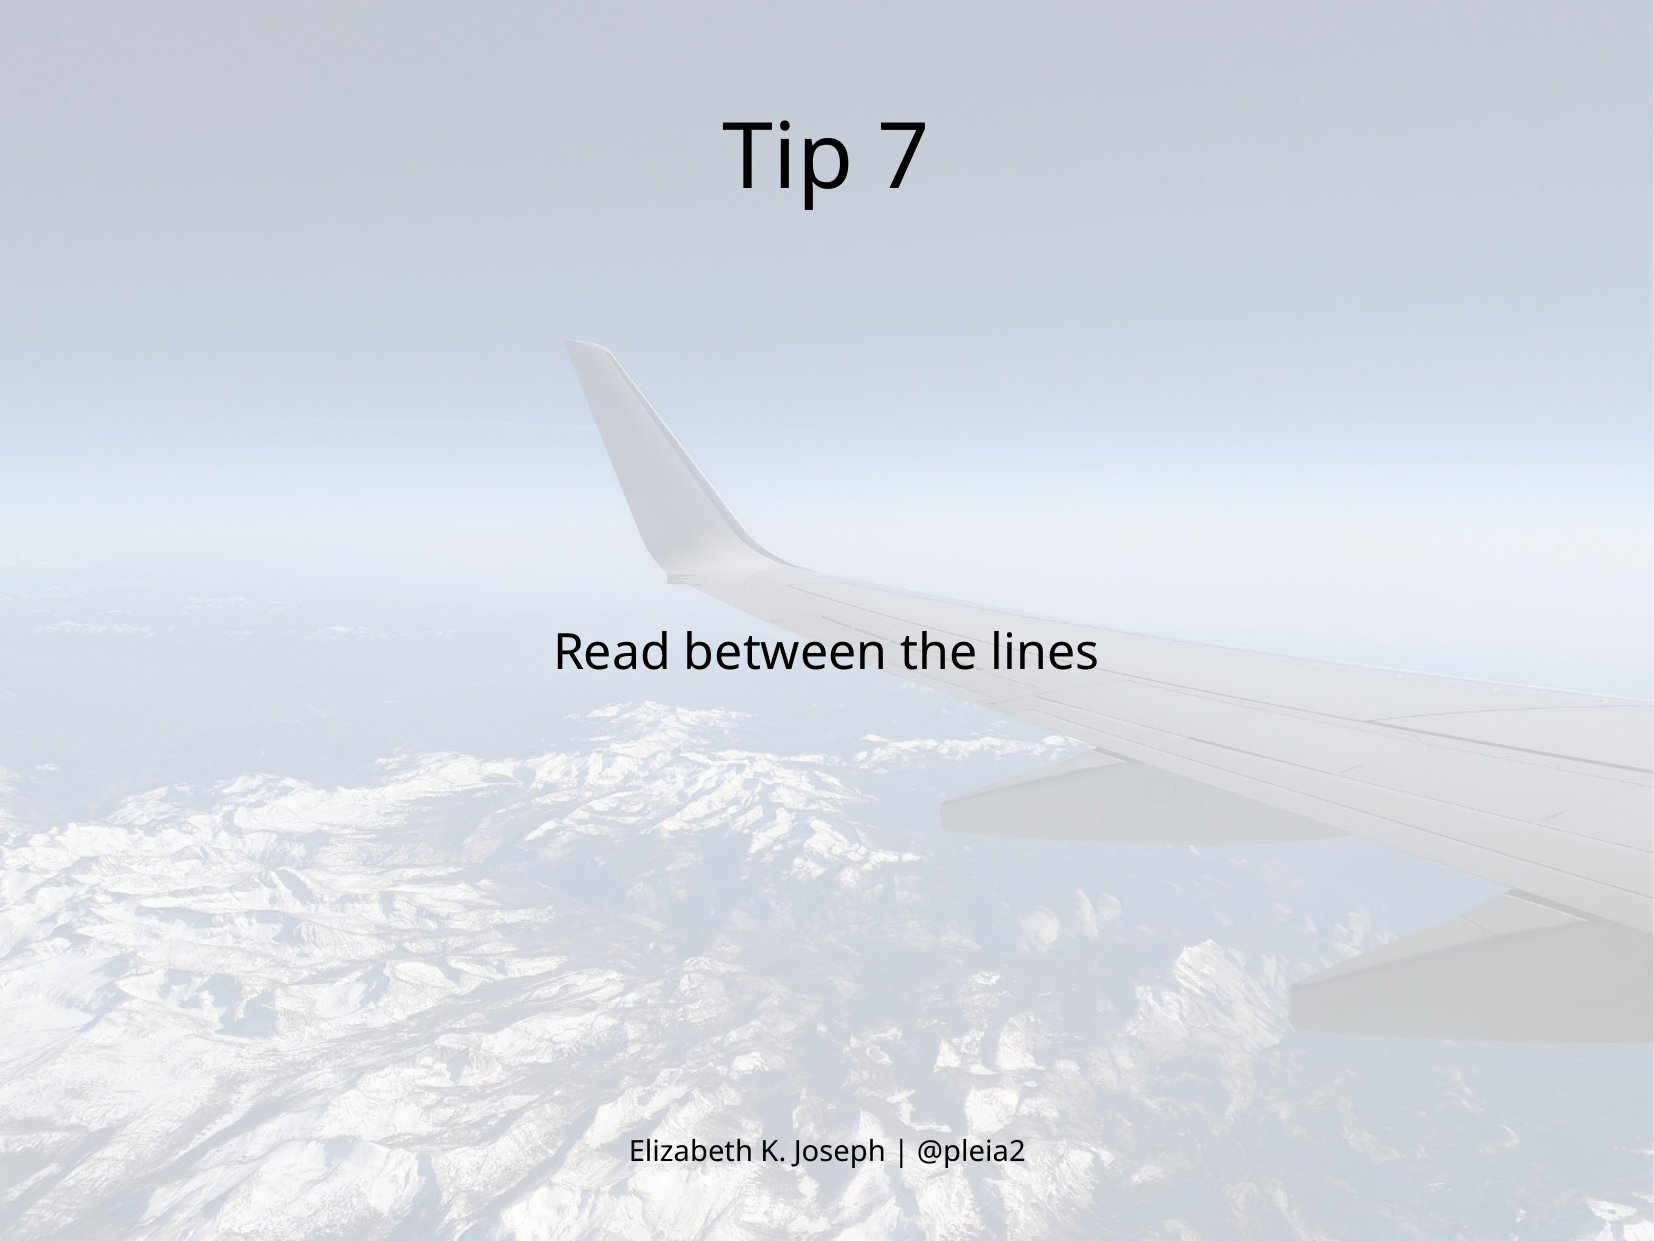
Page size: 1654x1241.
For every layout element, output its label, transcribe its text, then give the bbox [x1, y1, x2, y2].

picture [0, 0, 1654, 1241]
subtitle Read between the lines [82, 290, 1571, 1010]
title Tip 7 [82, 49, 1571, 257]
